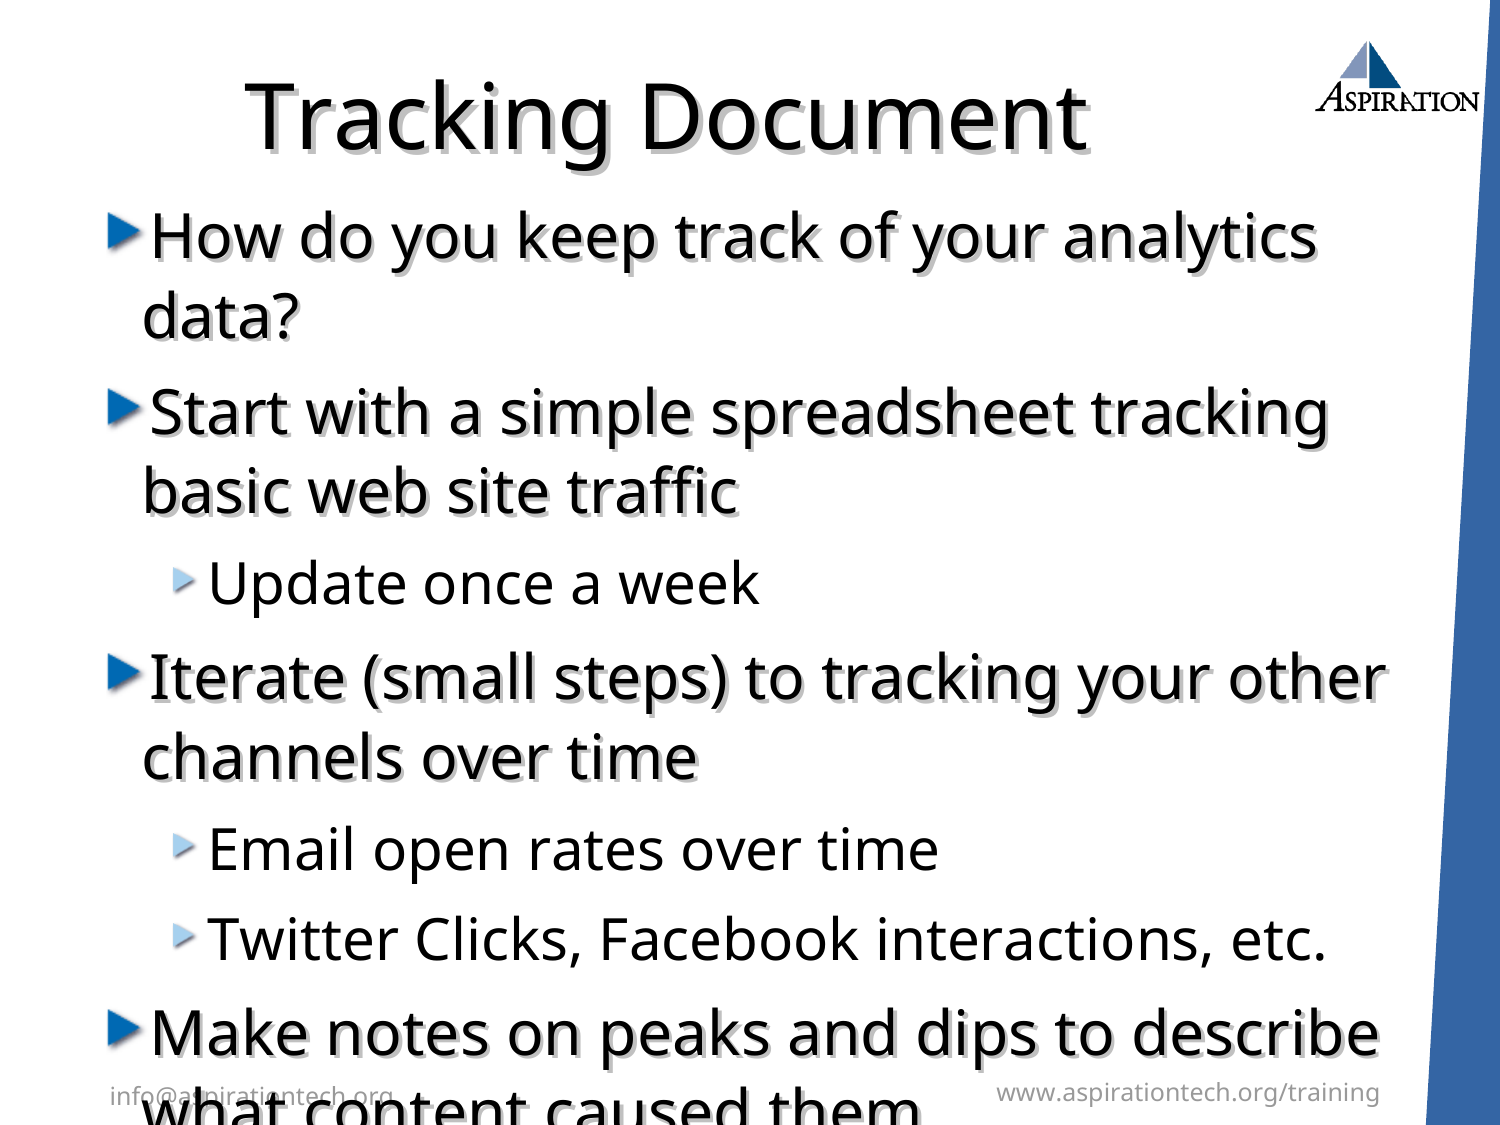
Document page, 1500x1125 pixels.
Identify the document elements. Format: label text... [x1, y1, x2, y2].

list How do you keep track of your analytics data? Start with a simple spreadsheet tracking basic web site traffic Update once a week Iterate (small steps) to tracking your other channels over time Email open rates over time Twitter Clicks, Facebook interactions, etc. Make notes on peaks and dips to describe what content caused them [49, 191, 1447, 1068]
title Tracking Document [49, 19, 1284, 191]
picture [1315, 41, 1480, 120]
